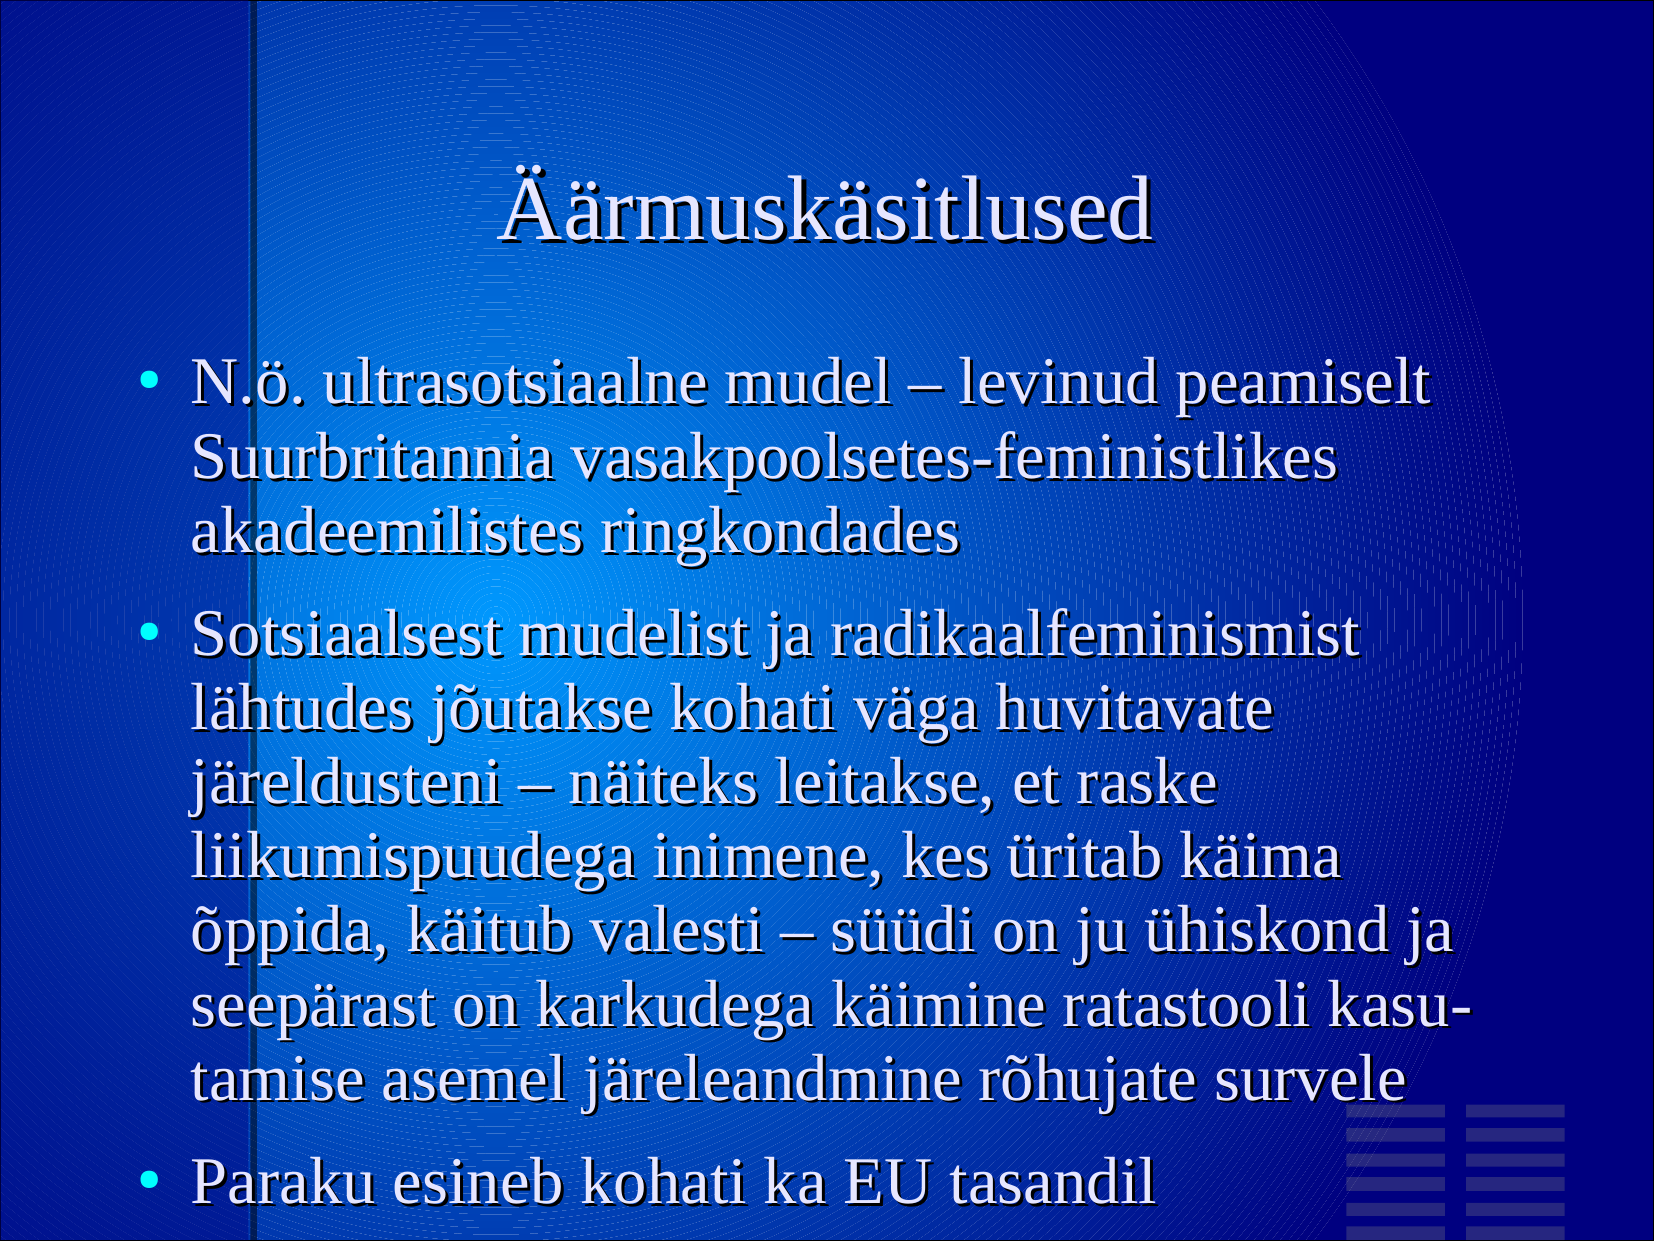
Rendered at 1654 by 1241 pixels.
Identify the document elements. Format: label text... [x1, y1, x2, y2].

list N.ö. ultrasotsiaalne mudel – levinud peamiselt Suurbritannia vasakpoolsetes-feministlikes akadeemilistes ringkondades Sotsiaalsest mudelist ja radikaalfeminismist lähtudes jõutakse kohati väga huvitavate järeldusteni – näiteks leitakse, et raske liikumispuudega inimene, kes üritab käima õppida, käitub valesti – süüdi on ju ühiskond ja seepärast on karkudega käimine ratastooli kasu-tamise asemel järeleandmine rõhujate survele Paraku esineb kohati ka EU tasandil [119, 344, 1533, 1219]
title Äärmuskäsitlused [119, 104, 1533, 313]
